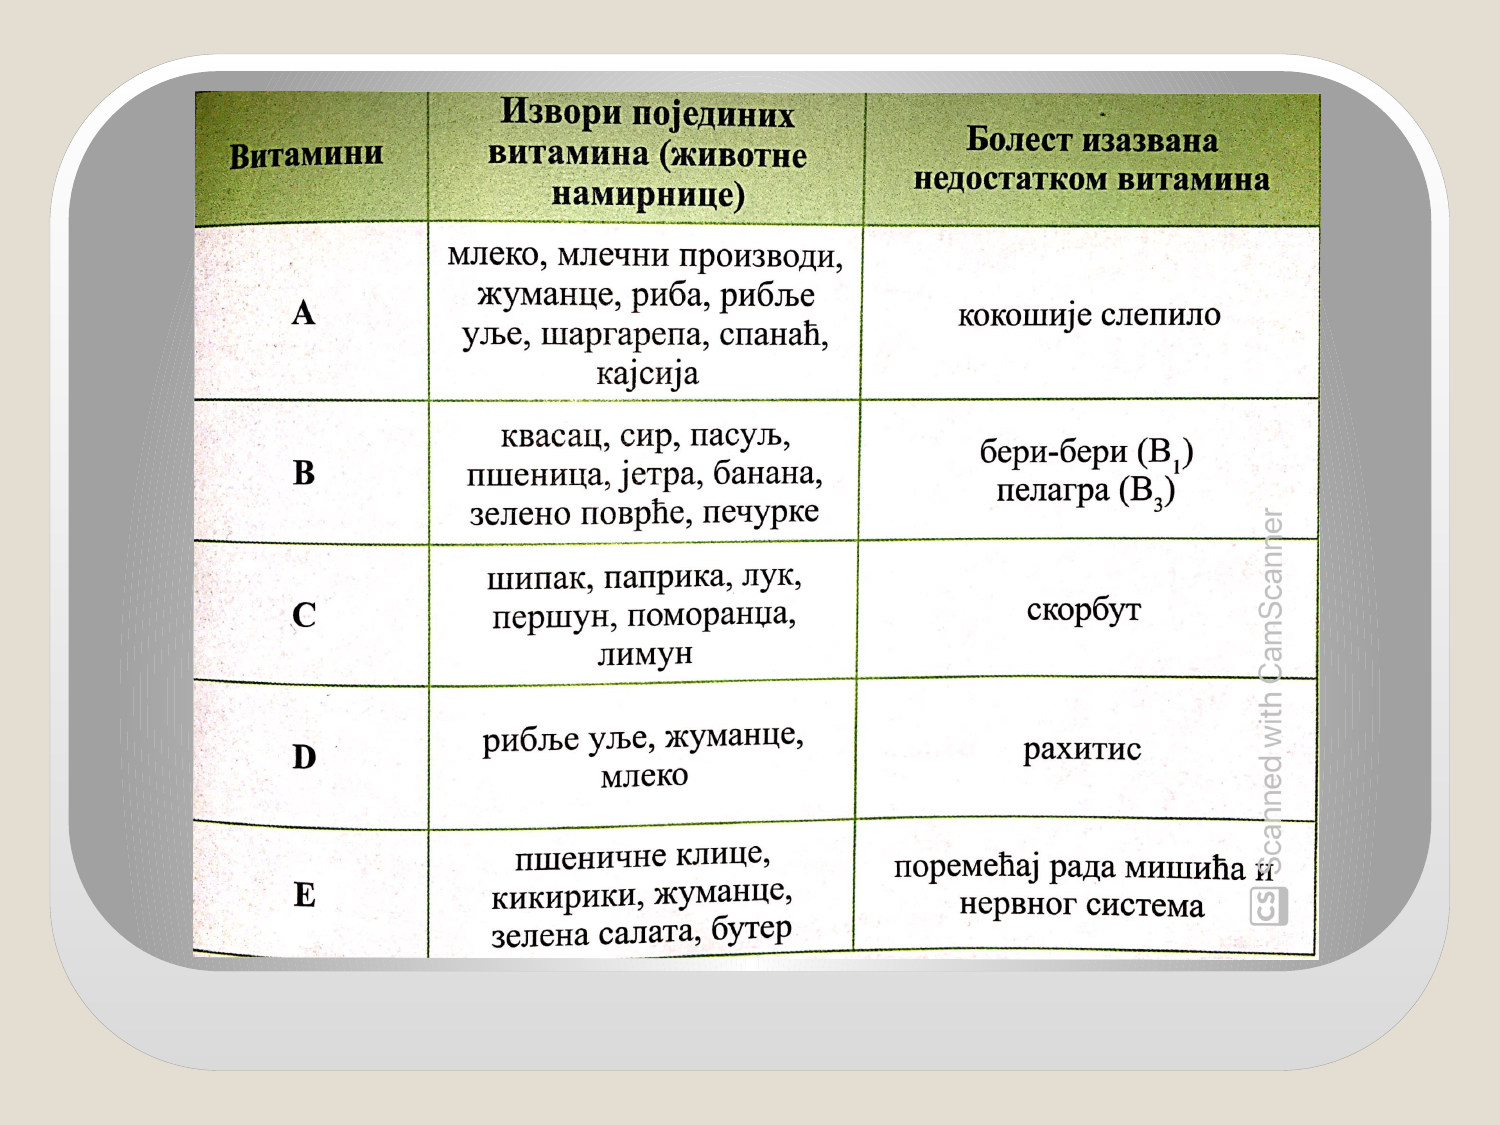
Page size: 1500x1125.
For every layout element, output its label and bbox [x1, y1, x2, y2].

title [82, 817, 1425, 990]
picture [192, 90, 1321, 961]
list [82, 86, 1425, 774]
